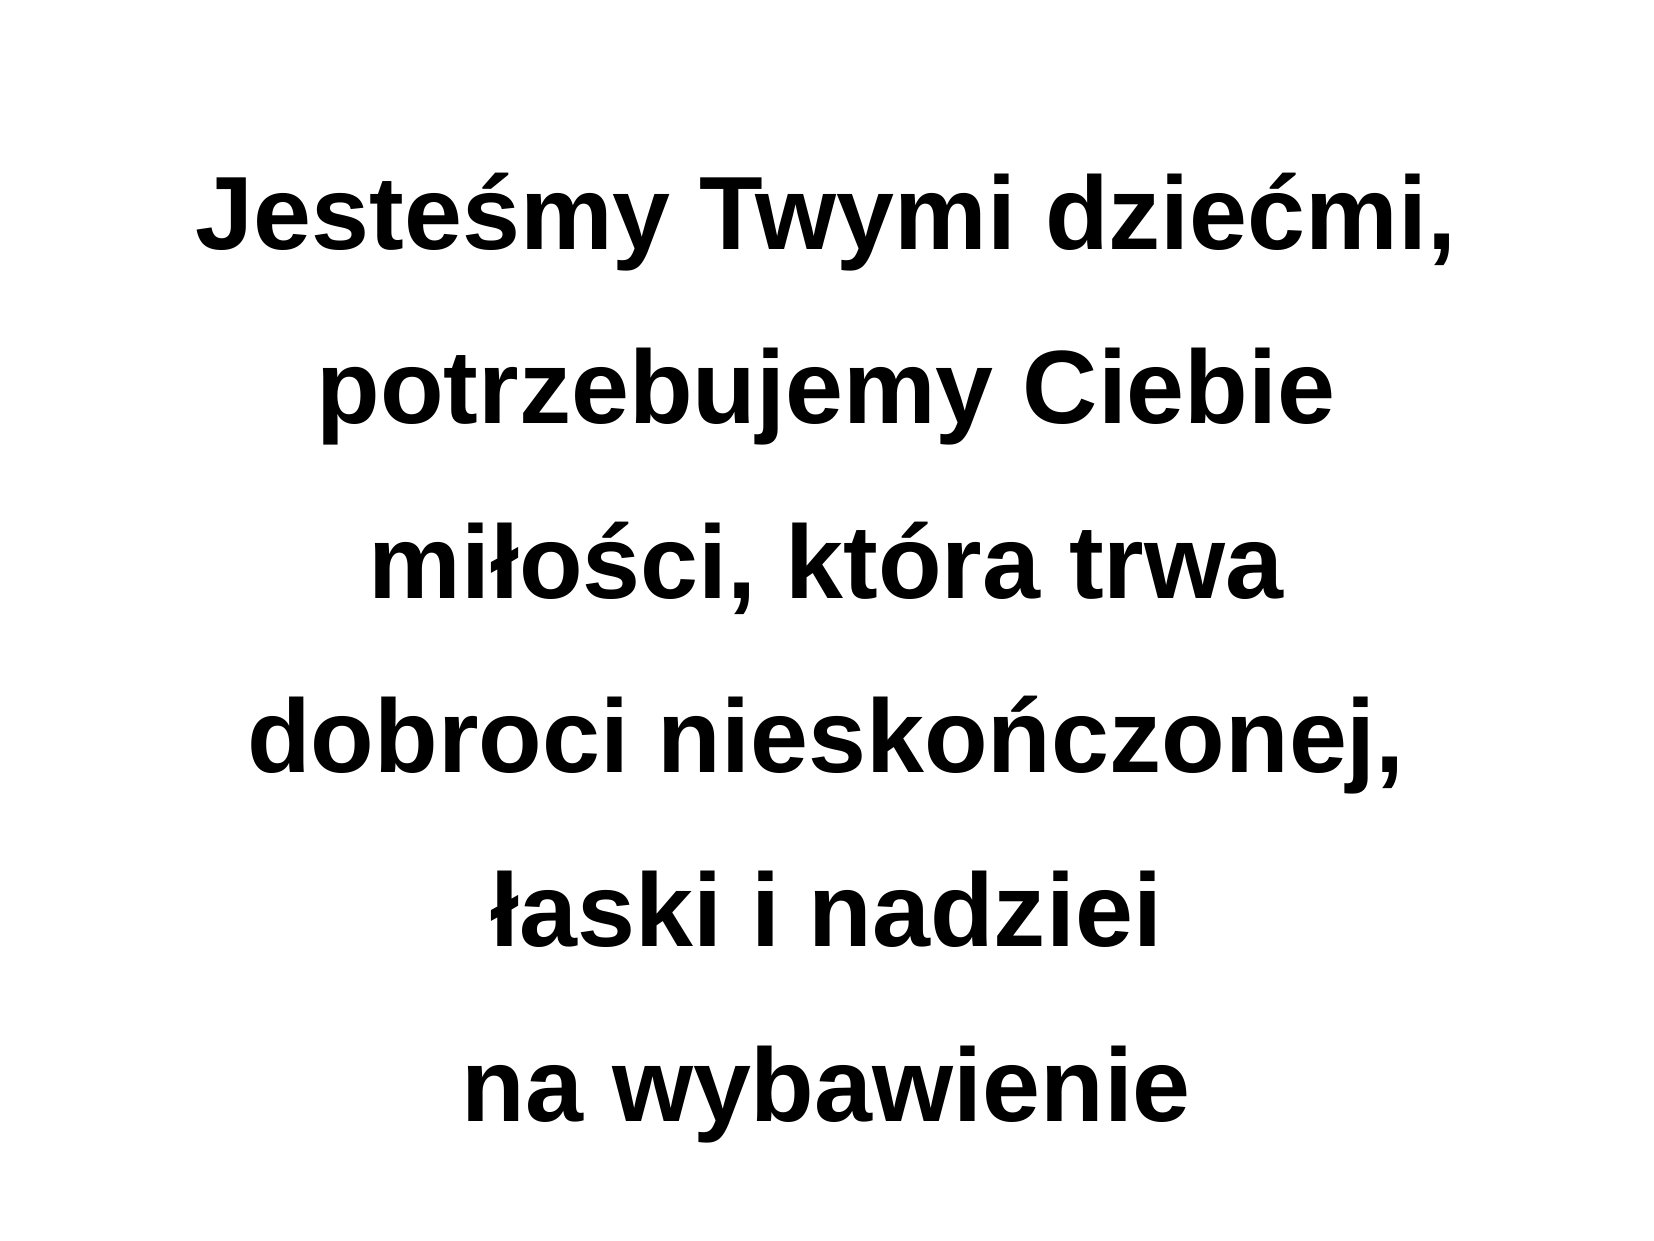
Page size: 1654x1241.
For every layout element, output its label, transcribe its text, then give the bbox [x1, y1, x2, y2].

subtitle Jesteśmy Twymi dziećmi, potrzebujemy Ciebie miłości, która trwa dobroci nieskończonej, łaski i nadziei na wybawienie [0, 0, 1654, 1241]
